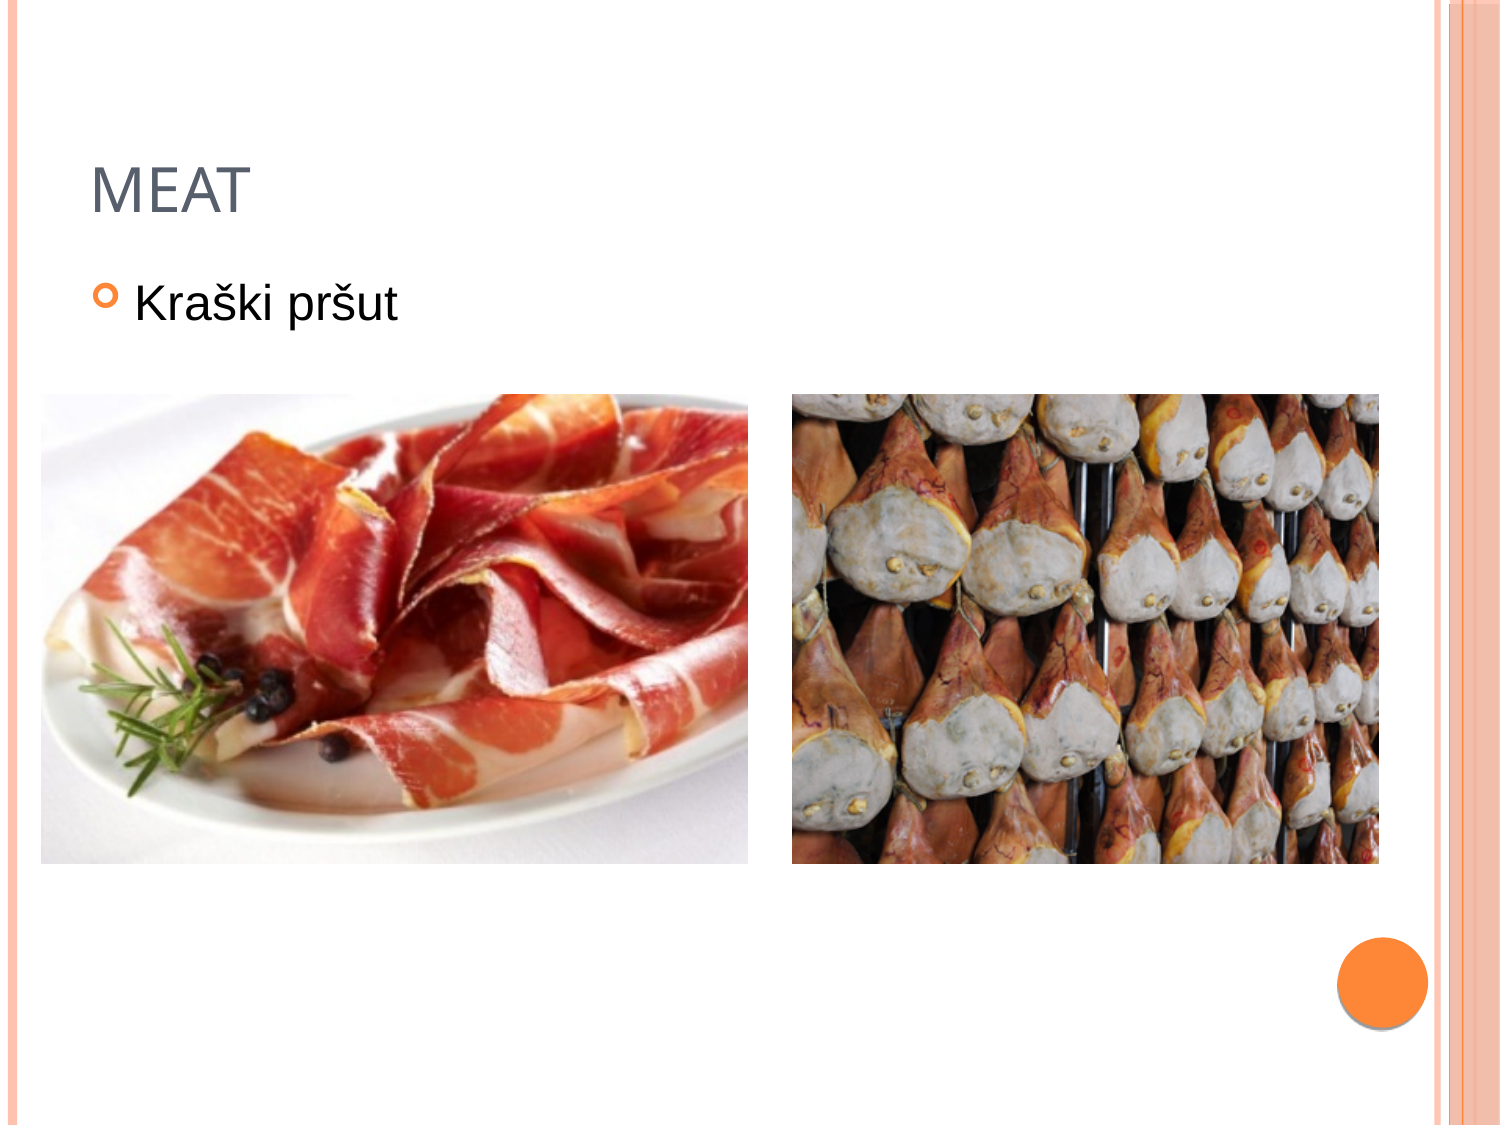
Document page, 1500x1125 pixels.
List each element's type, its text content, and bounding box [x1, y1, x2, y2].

title MEAT [75, 45, 1300, 233]
picture [792, 394, 1379, 864]
list Kraški pršut [75, 262, 1300, 1062]
picture [41, 394, 748, 864]
